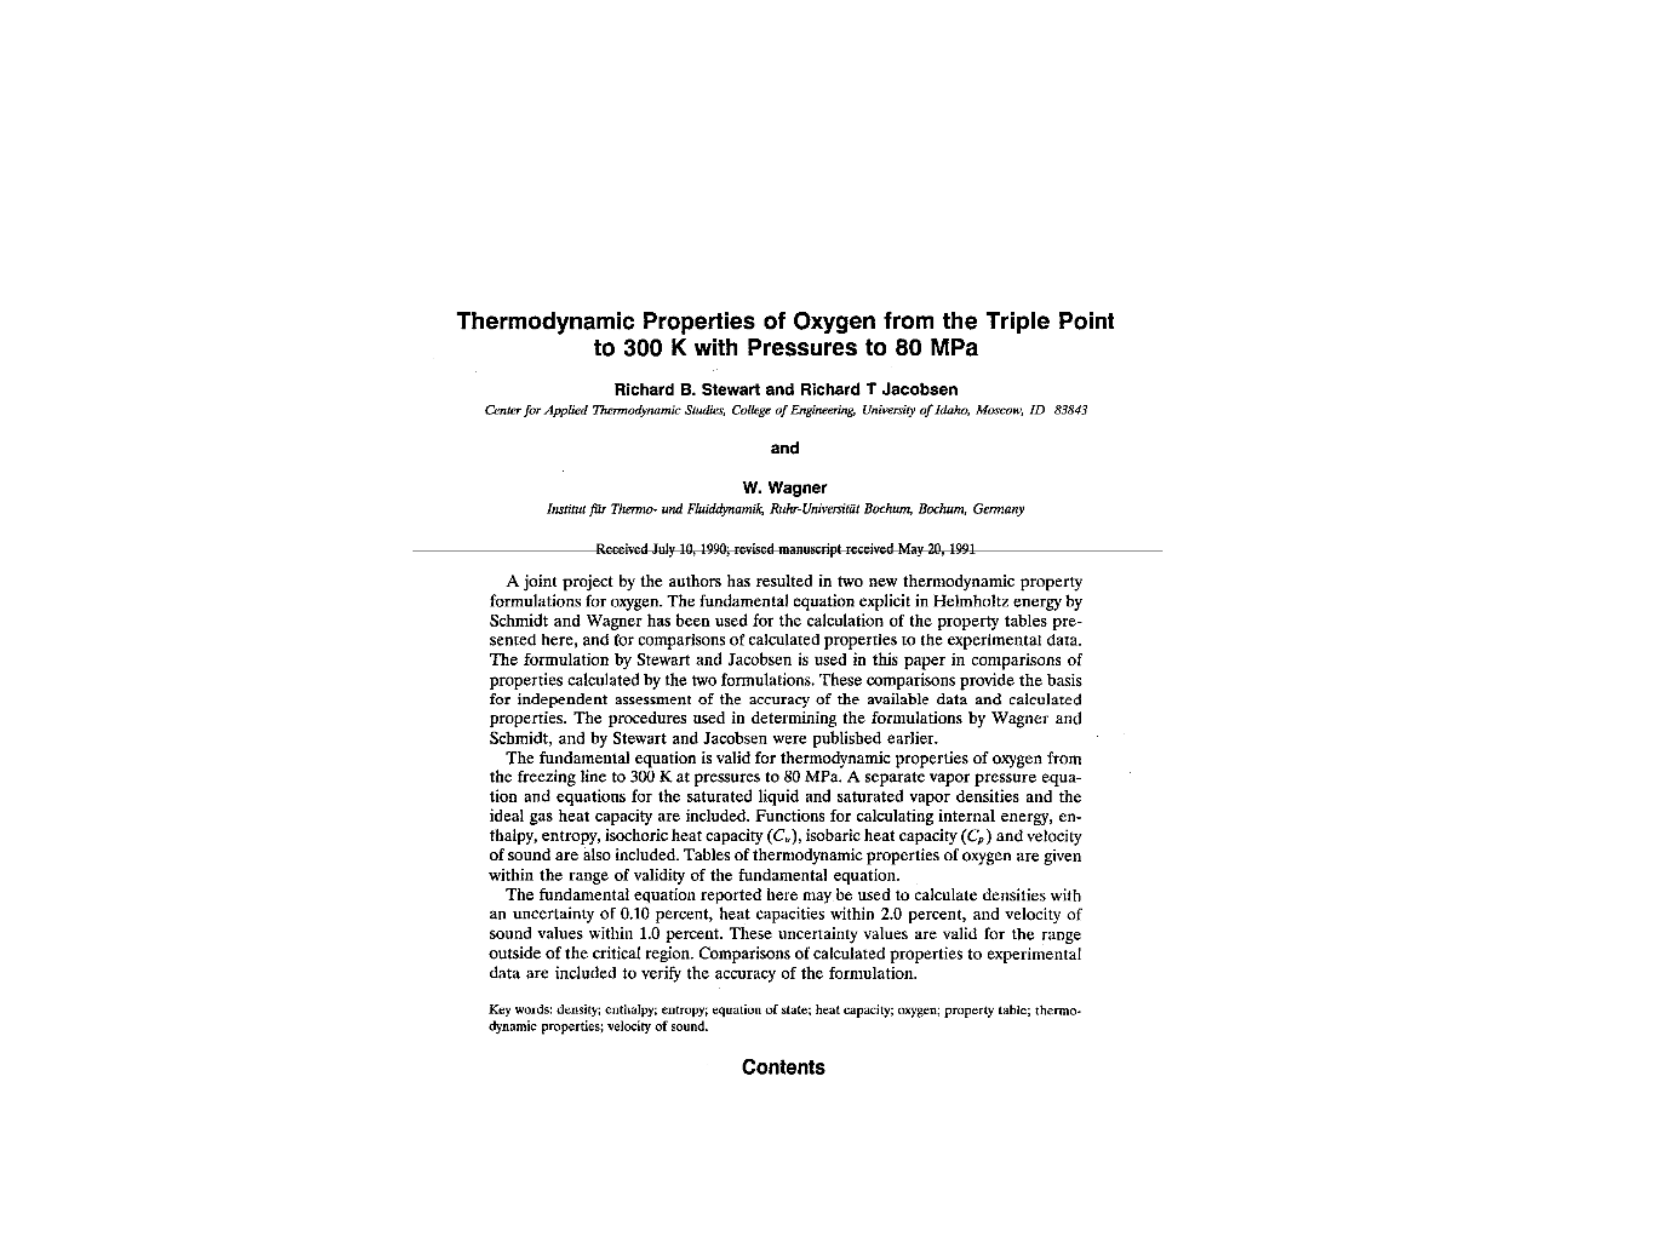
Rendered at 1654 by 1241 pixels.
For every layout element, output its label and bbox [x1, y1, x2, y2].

picture [412, 262, 1163, 1094]
